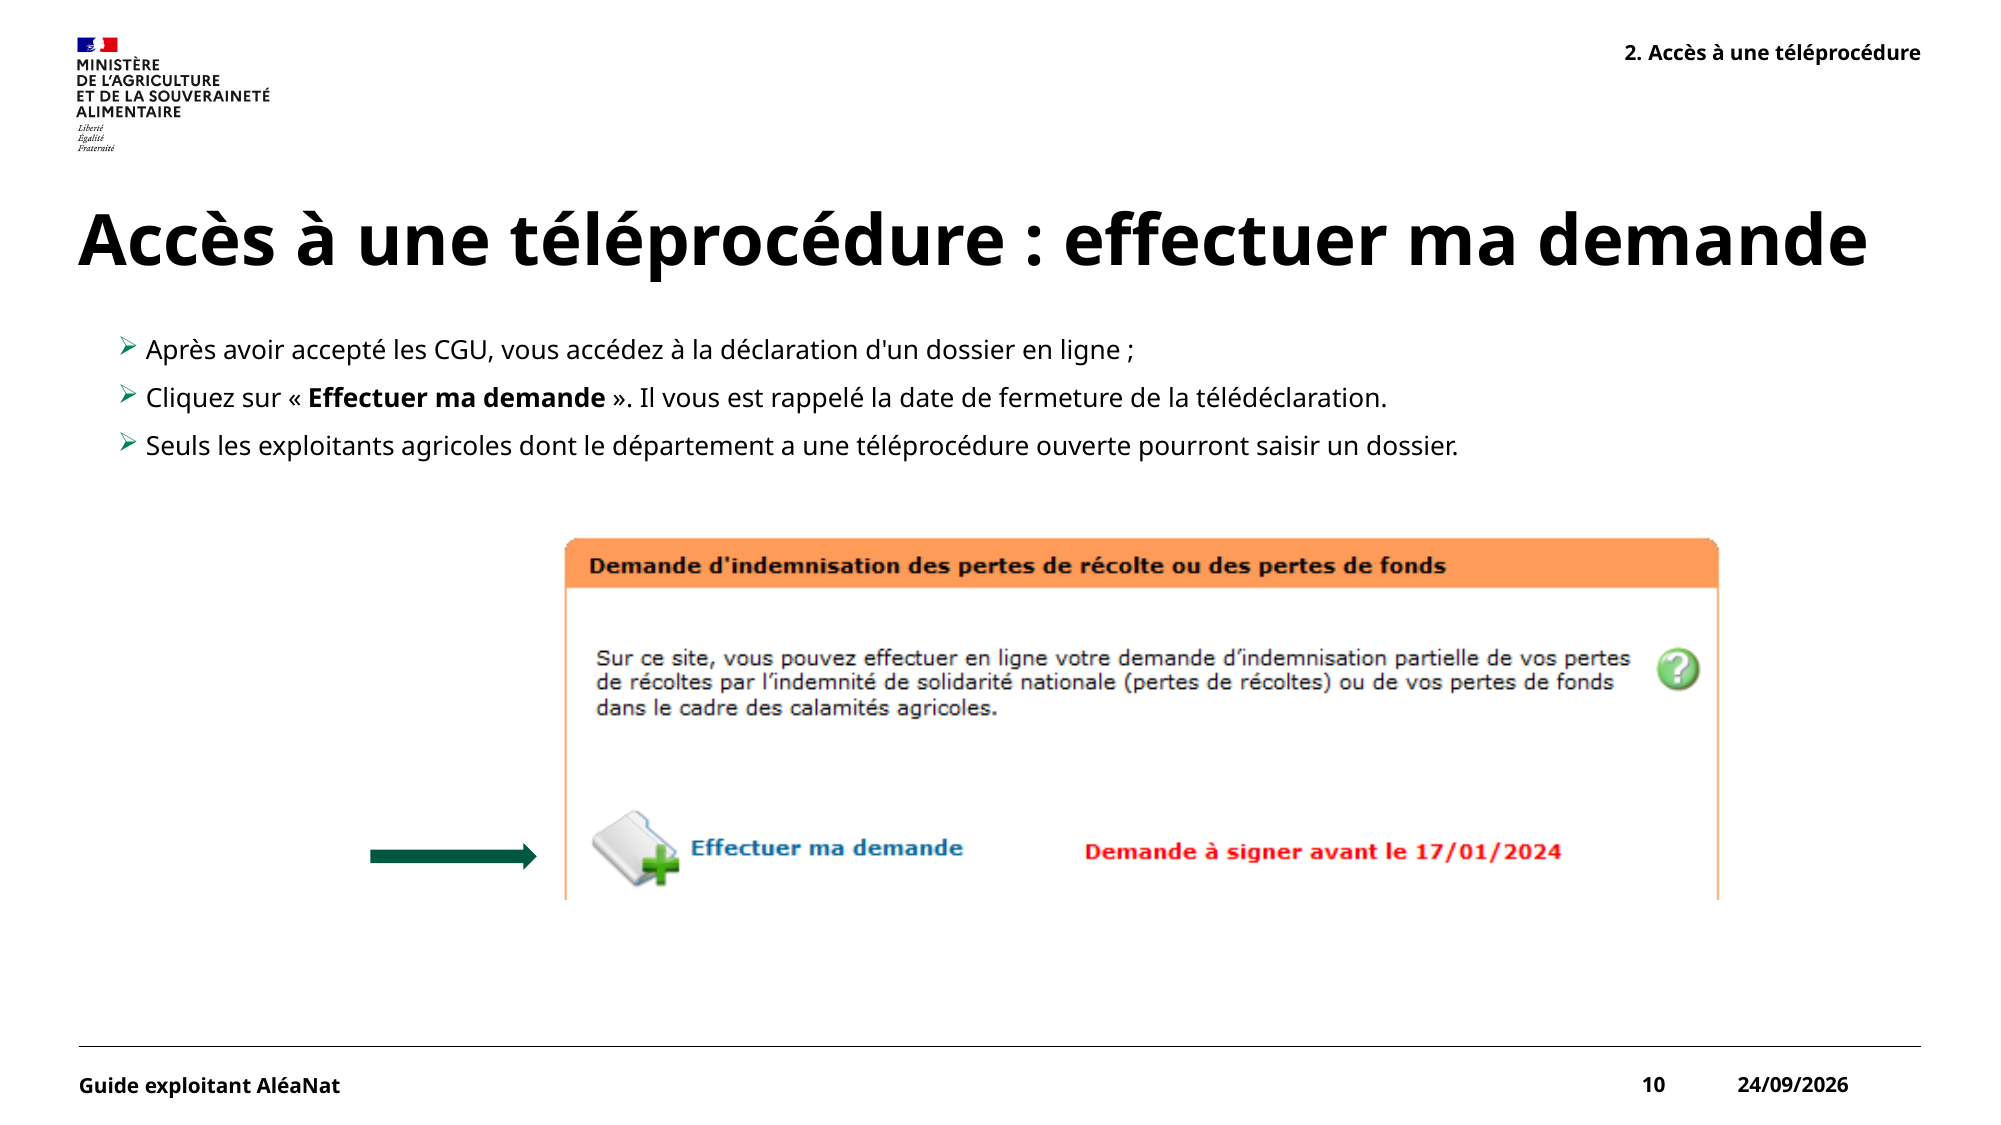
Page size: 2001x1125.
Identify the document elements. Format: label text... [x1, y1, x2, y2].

list Accès à une téléprocédure [724, 39, 1922, 119]
footer Guide exploitant AléaNat [78, 1046, 1371, 1125]
title Accès à une téléprocédure : effectuer ma demande [78, 165, 1922, 321]
list Après avoir accepté les CGU, vous accédez à la déclaration d'un dossier en ligne ; Cliquez sur « Effectuer ma demande ». Il vous est rappelé la date de fermeture de la télédéclaration. Seuls les exploitants agricoles dont le département a une téléprocédure ouverte pourront saisir un dossier. [78, 333, 1922, 1034]
picture [63, 23, 284, 165]
picture [556, 533, 1723, 900]
